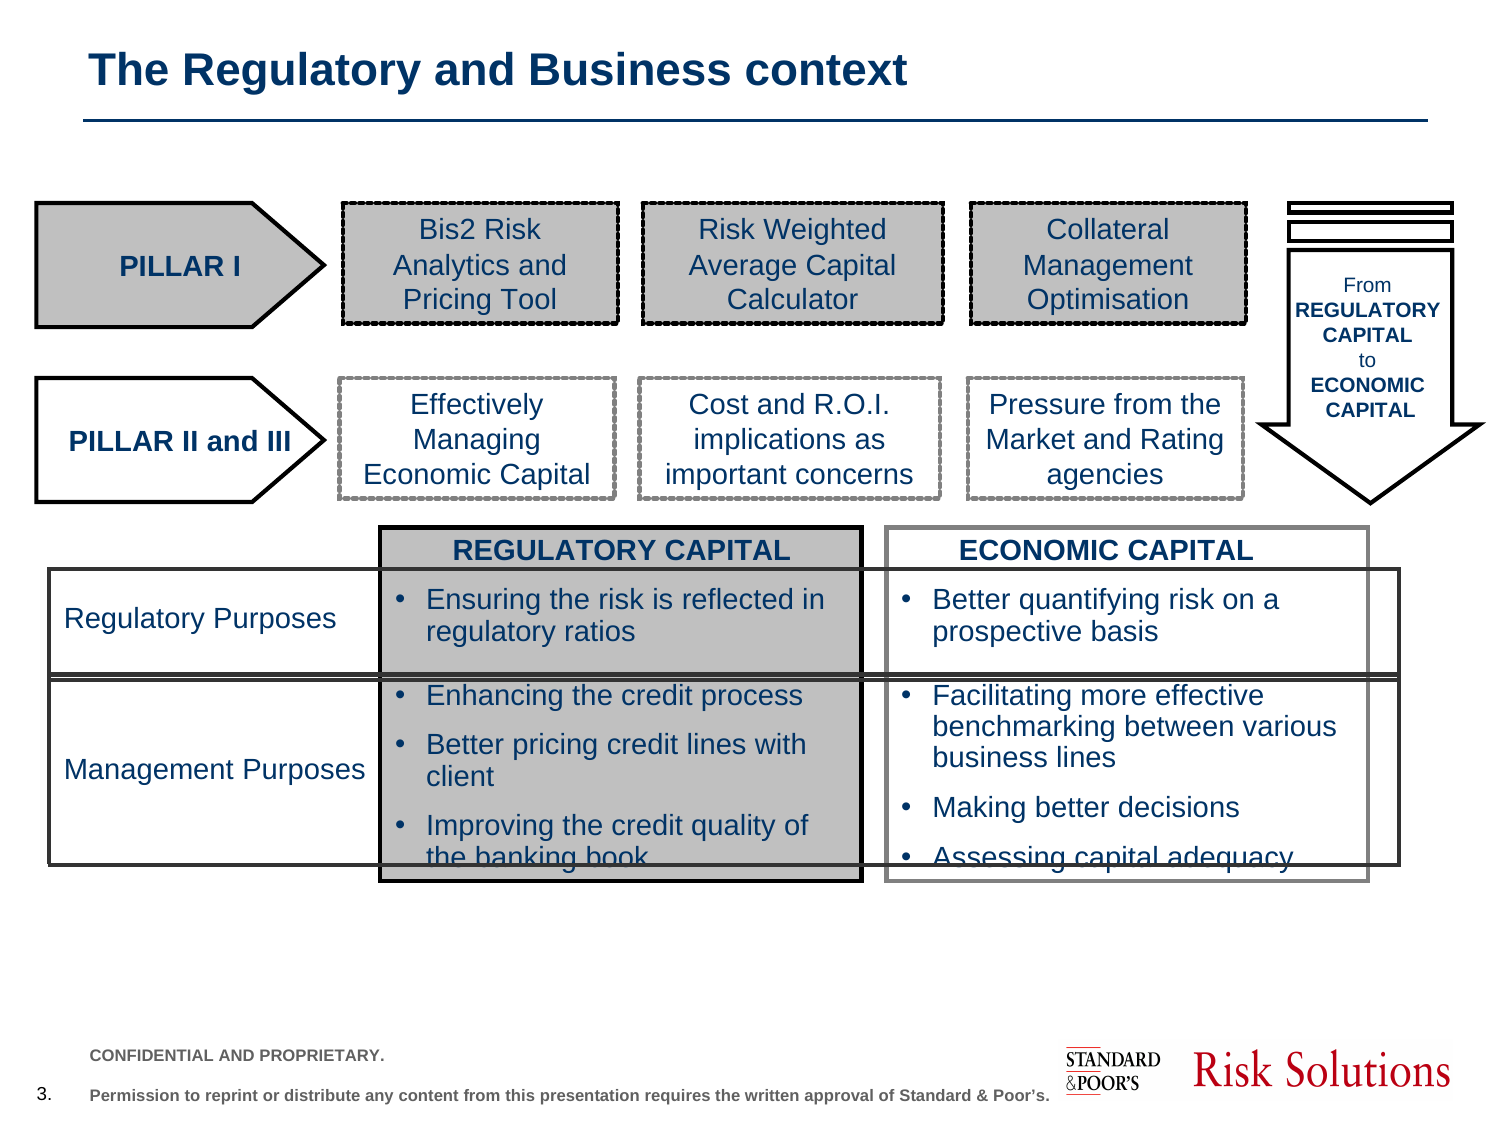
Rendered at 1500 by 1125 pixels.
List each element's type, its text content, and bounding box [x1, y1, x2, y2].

text_box Pressure from the Market and Rating agencies [967, 378, 1243, 499]
text_box Collateral Management Optimisation [970, 203, 1246, 324]
text_box ECONOMIC CAPITAL Better quantifying risk on a prospective basis Facilitating more effective benchmarking between various business lines Making better decisions Assessing capital adequacy [886, 865, 1368, 882]
text_box ECONOMIC CAPITAL Better quantifying risk on a prospective basis Facilitating more effective benchmarking between various business lines Making better decisions Assessing capital adequacy [886, 527, 1368, 568]
text_box Cost and R.O.I. implications as important concerns [639, 378, 940, 499]
picture [1058, 1039, 1453, 1101]
text_box REGULATORY CAPITAL Ensuring the risk is reflected in regulatory ratios Enhancing the credit process Better pricing credit lines with client Improving the credit quality of the banking book [380, 527, 862, 568]
text_box From REGULATORY CAPITAL to ECONOMIC CAPITAL [1261, 249, 1480, 504]
text_box From REGULATORY CAPITAL to ECONOMIC CAPITAL [1289, 222, 1452, 241]
text_box PILLAR I [36, 203, 324, 328]
text_box REGULATORY CAPITAL Ensuring the risk is reflected in regulatory ratios Enhancing the credit process Better pricing credit lines with client Improving the credit quality of the banking book [380, 865, 862, 882]
text_box From REGULATORY CAPITAL to ECONOMIC CAPITAL [1289, 203, 1452, 212]
text_box Regulatory Purposes [48, 568, 1400, 674]
text_box Risk Weighted Average Capital Calculator [642, 203, 943, 324]
text_box Effectively Managing Economic Capital [339, 378, 615, 499]
text_box Management Purposes [48, 674, 1400, 865]
text_box PILLAR II and III [36, 378, 324, 503]
text_box The Regulatory and Business context [73, 27, 1429, 103]
text_box Bis2 Risk Analytics and Pricing Tool [342, 203, 618, 324]
